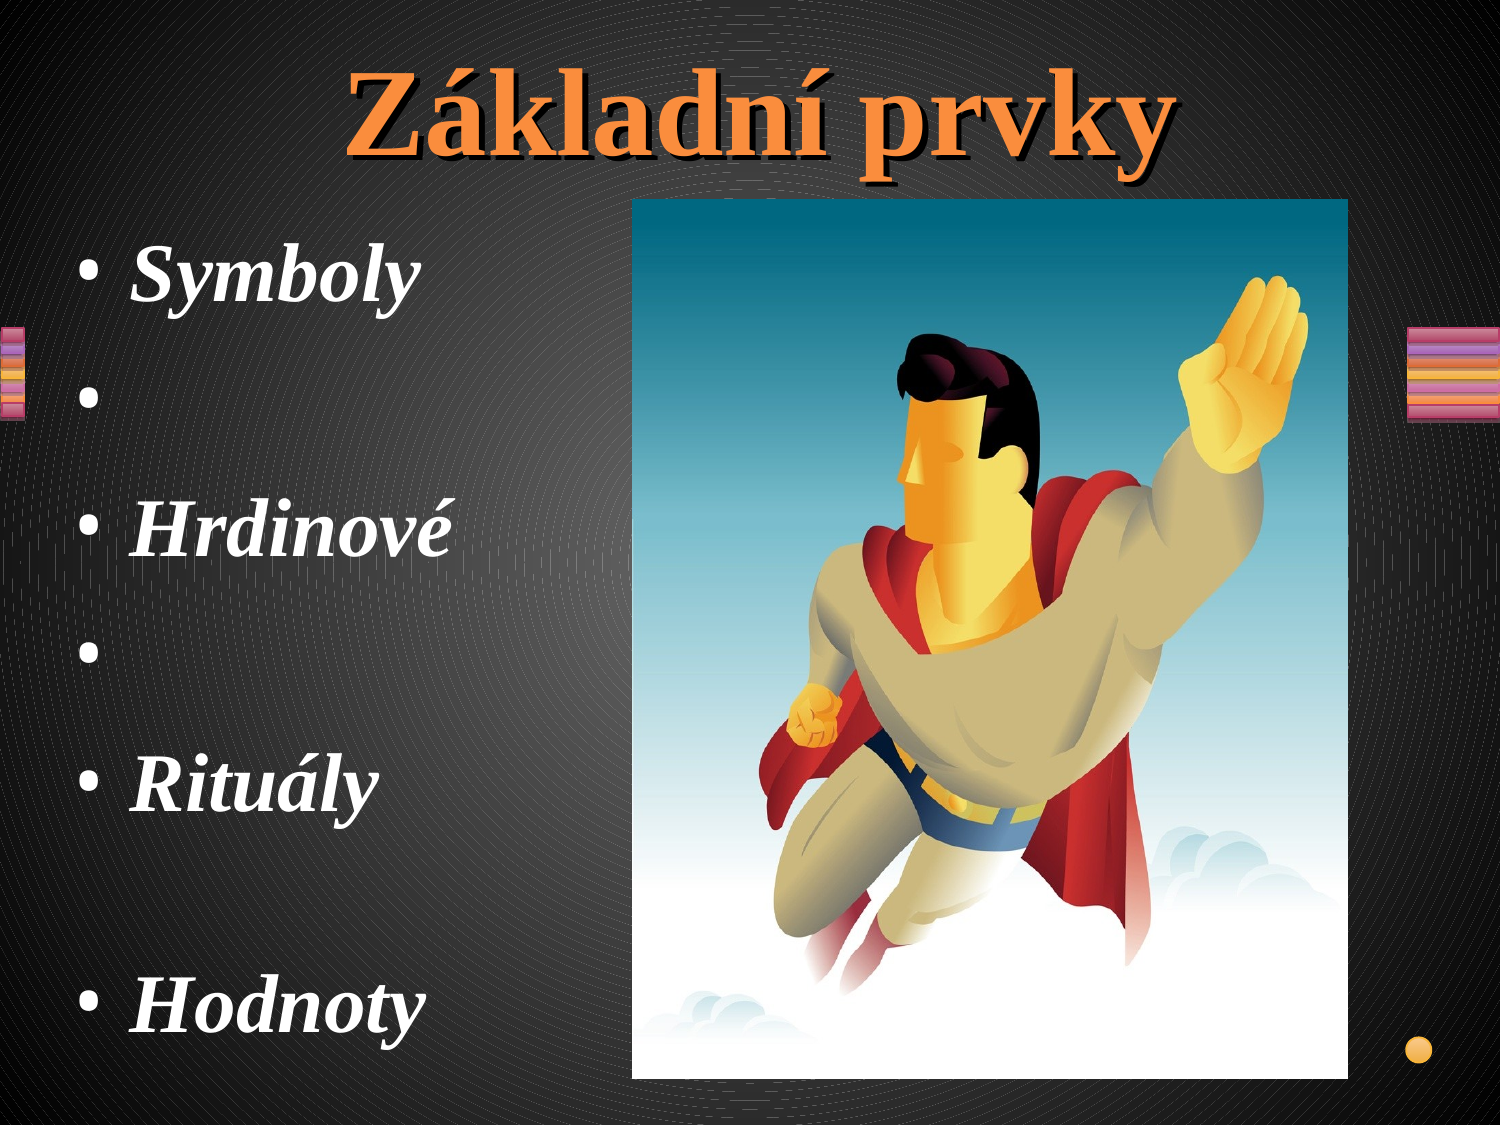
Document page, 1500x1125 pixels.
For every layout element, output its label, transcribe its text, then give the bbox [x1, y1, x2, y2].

list Symboly Hrdinové Rituály Hodnoty [58, 210, 1407, 1090]
title Základní prvky [128, 0, 1392, 188]
picture [632, 249, 1348, 1079]
